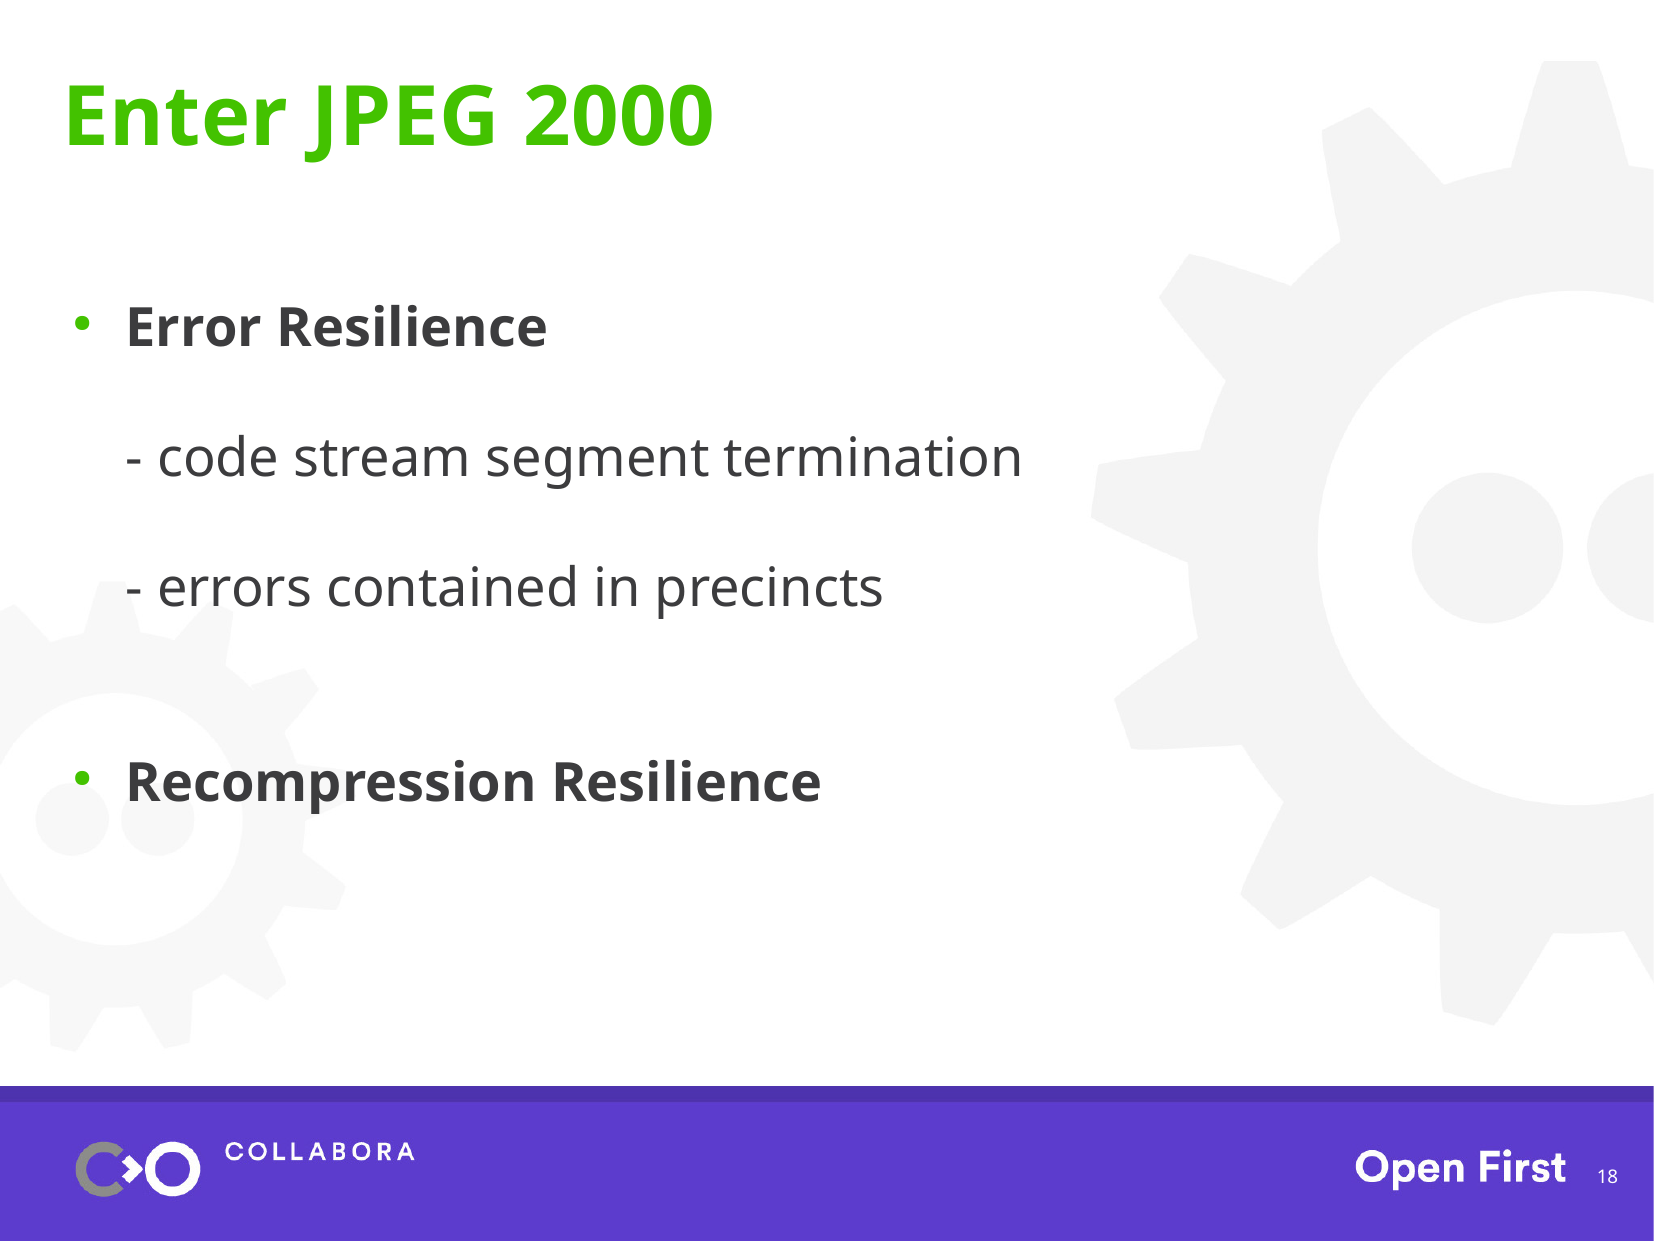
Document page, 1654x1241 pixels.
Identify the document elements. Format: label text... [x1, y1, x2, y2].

picture [0, 0, 1654, 1241]
title Enter JPEG 2000 [62, 62, 1638, 138]
list Error Resilience - code stream segment termination - errors contained in precincts Recompression Resilience [54, 222, 1512, 900]
